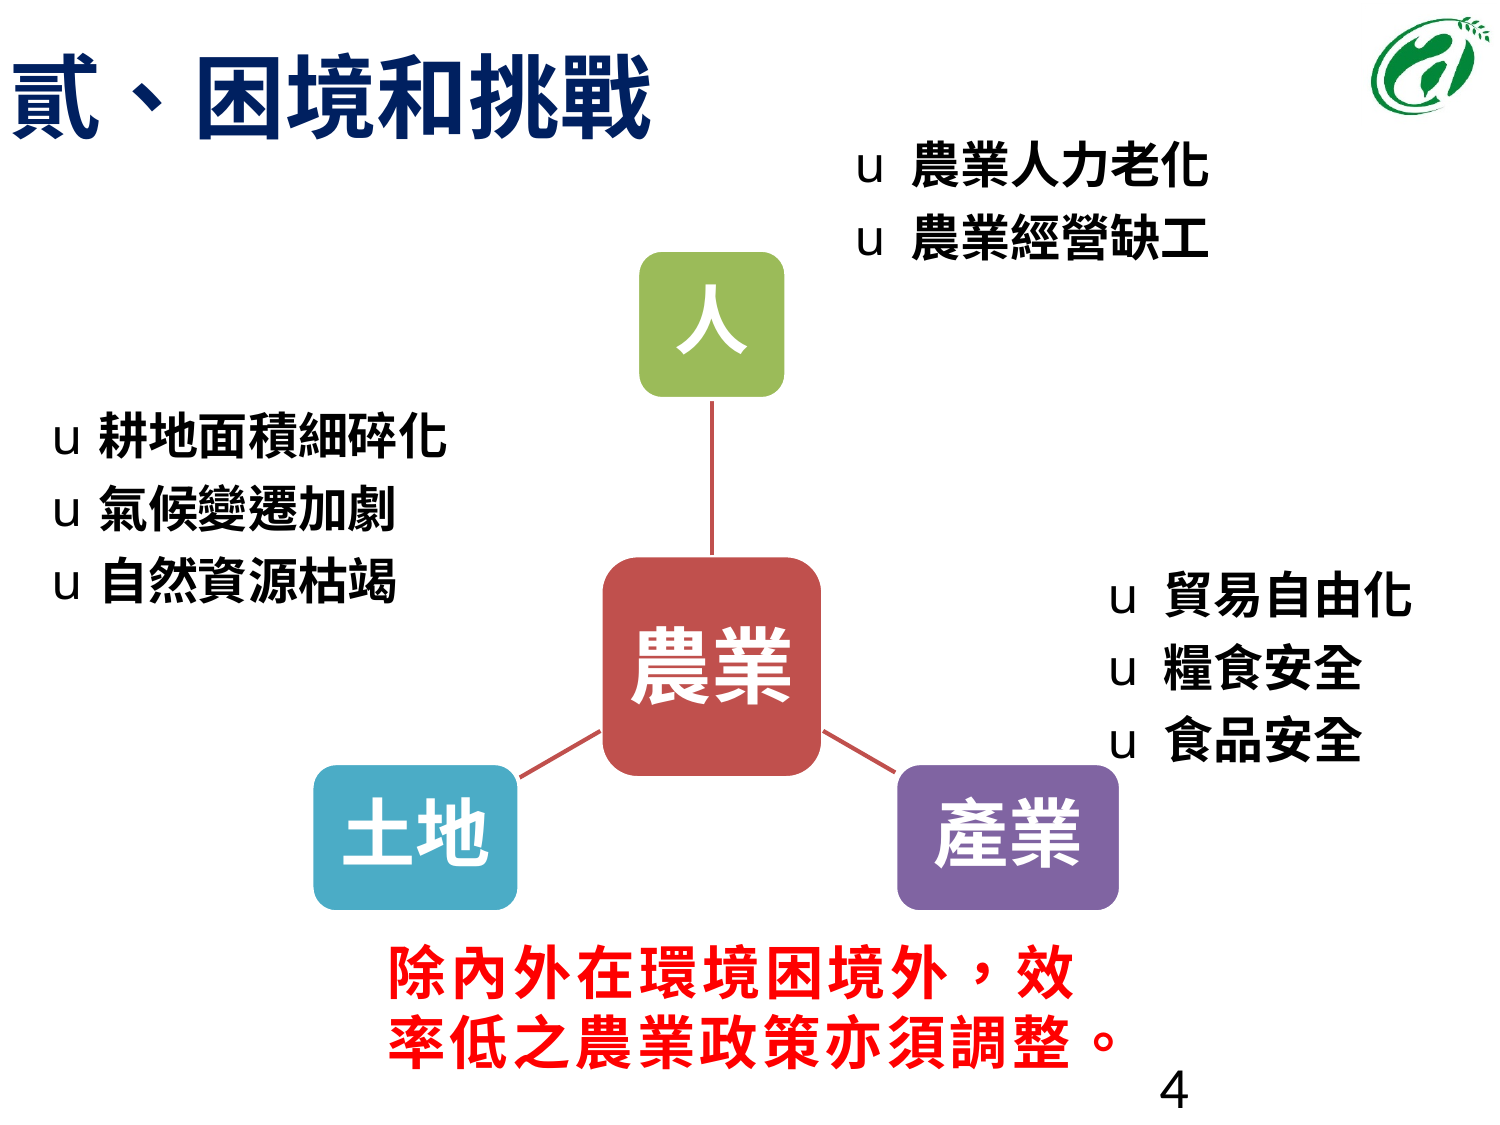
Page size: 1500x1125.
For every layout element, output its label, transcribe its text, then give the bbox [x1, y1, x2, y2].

text_box [1144, 1042, 1495, 1103]
text_box 耕地面積細碎化 氣候變遷加劇 自然資源枯竭 [36, 397, 475, 680]
text_box 農業人力老化 農業經營缺工 [839, 126, 1413, 275]
text_box 人 [637, 249, 787, 400]
text_box 除內外在環境困境外，效率低之農業政策亦須調整。 [372, 928, 1091, 1086]
text_box 農業 [600, 555, 824, 779]
text_box 貿易自由化 糧食安全 食品安全 [1092, 556, 1471, 779]
title 貳、困境和挑戰 [0, 1, 1346, 189]
text_box 產業 [895, 763, 1122, 913]
text_box 土地 [311, 763, 520, 913]
picture [1361, 3, 1497, 126]
